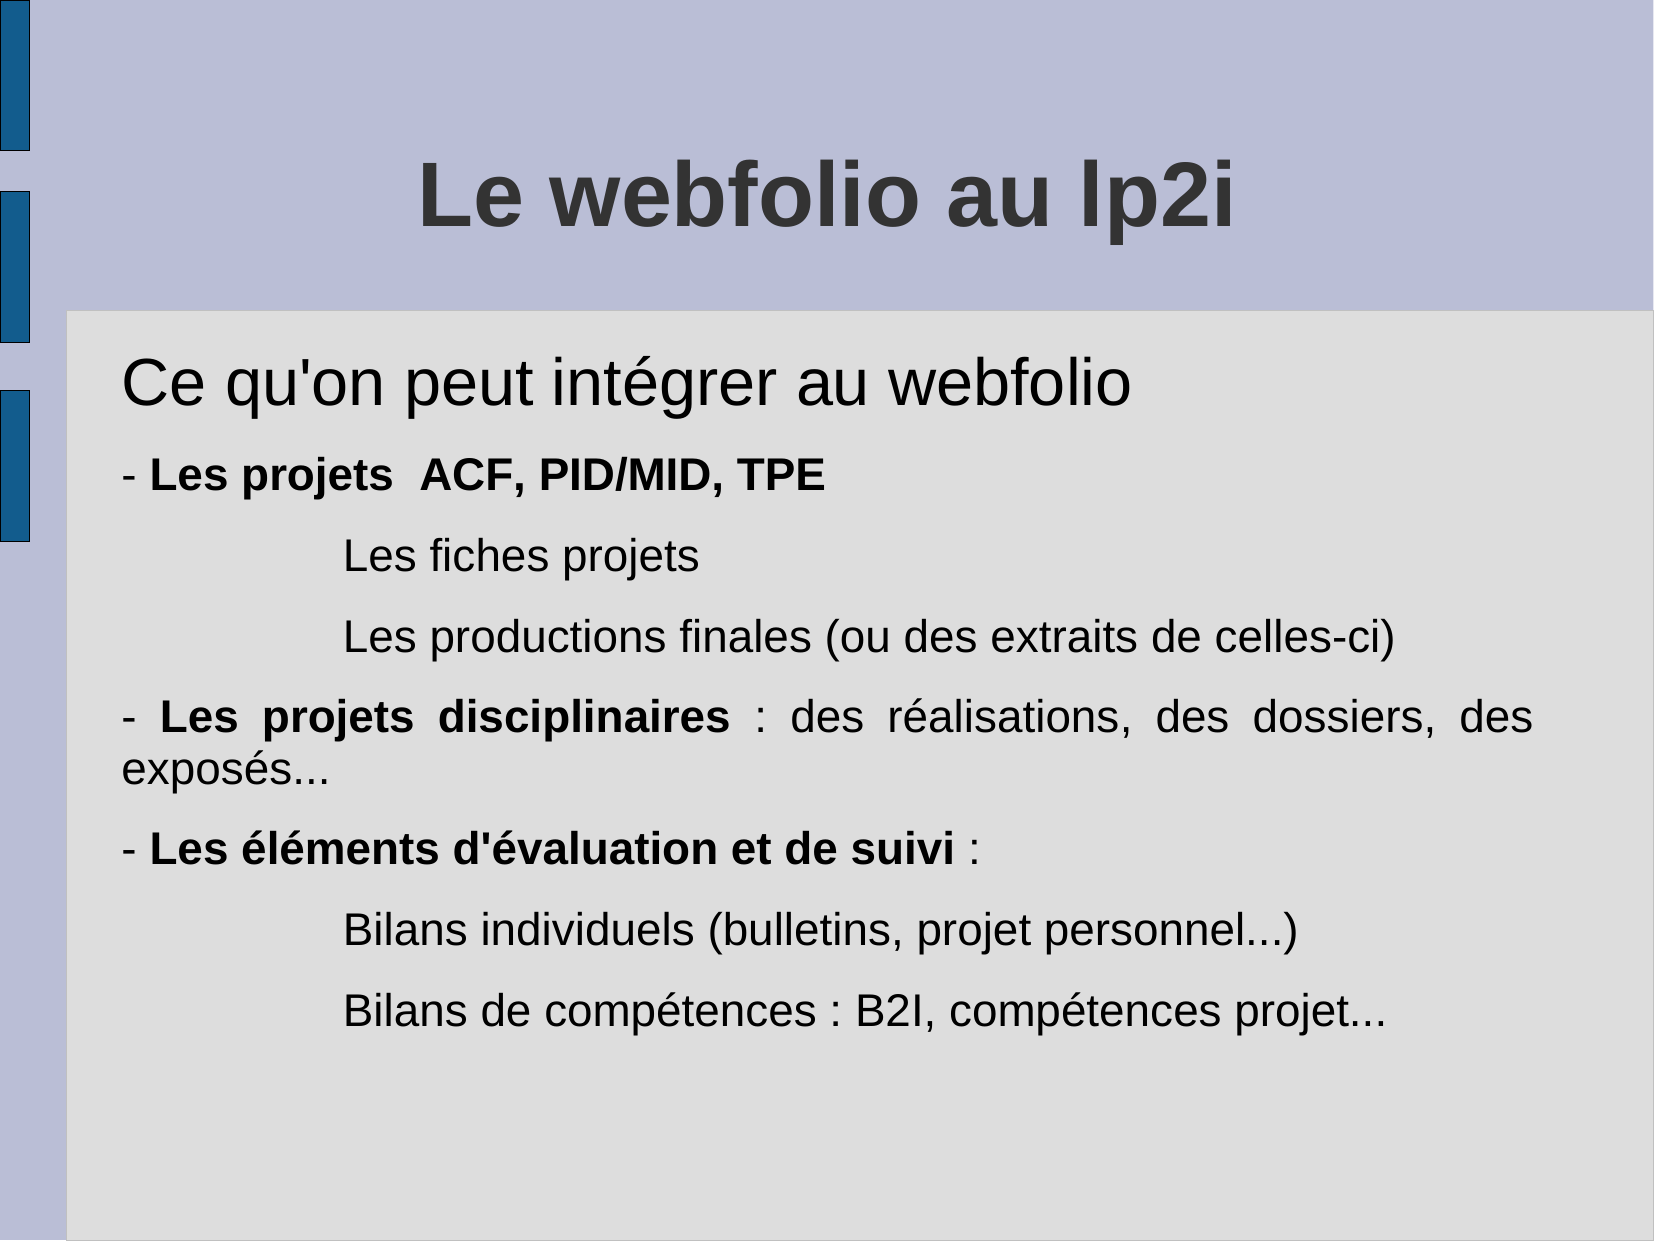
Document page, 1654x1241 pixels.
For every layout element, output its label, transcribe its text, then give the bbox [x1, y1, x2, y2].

title Le webfolio au lp2i [121, 91, 1534, 299]
list Ce qu'on peut intégrer au webfolio - Les projets ACF, PID/MID, TPE Les fiches projets Les productions finales (ou des extraits de celles-ci) - Les projets disciplinaires : des réalisations, des dossiers, des exposés... - Les éléments d'évaluation et de suivi : Bilans individuels (bulletins, projet personnel...) Bilans de compétences : B2I, compétences projet... [121, 344, 1534, 1201]
